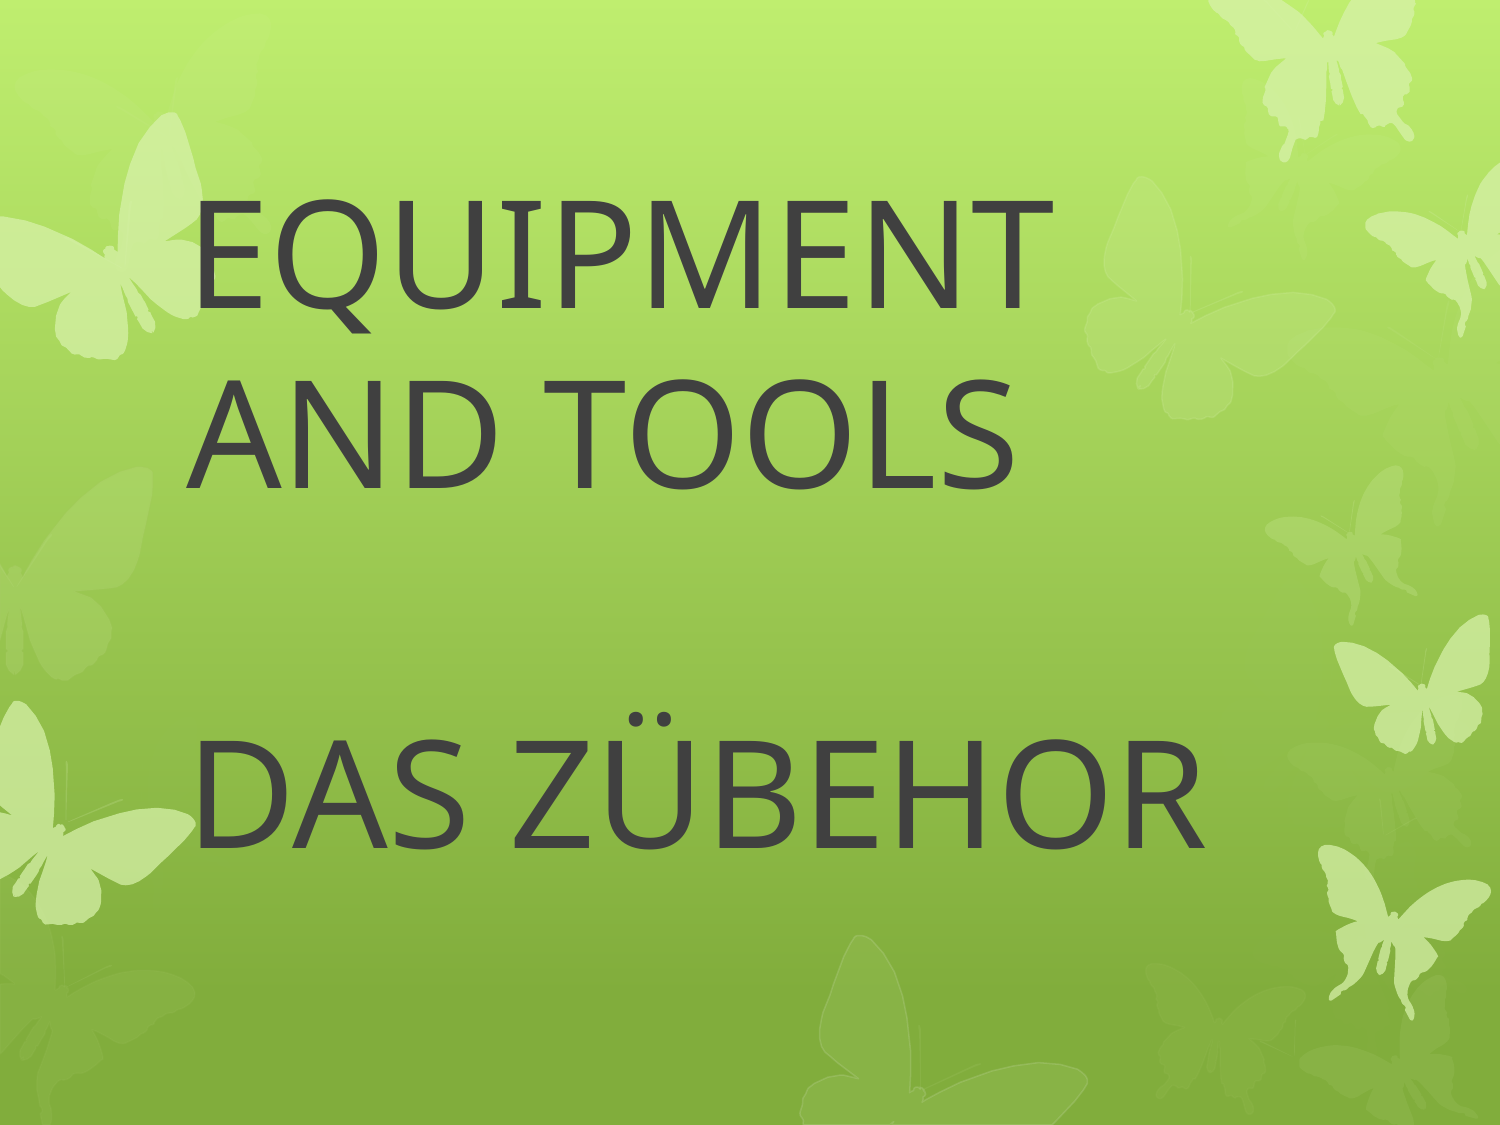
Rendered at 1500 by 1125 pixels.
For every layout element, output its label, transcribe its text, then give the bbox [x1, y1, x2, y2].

title EQUIPMENT AND TOOLS DAS ZÜBEHOR [171, 645, 1339, 887]
